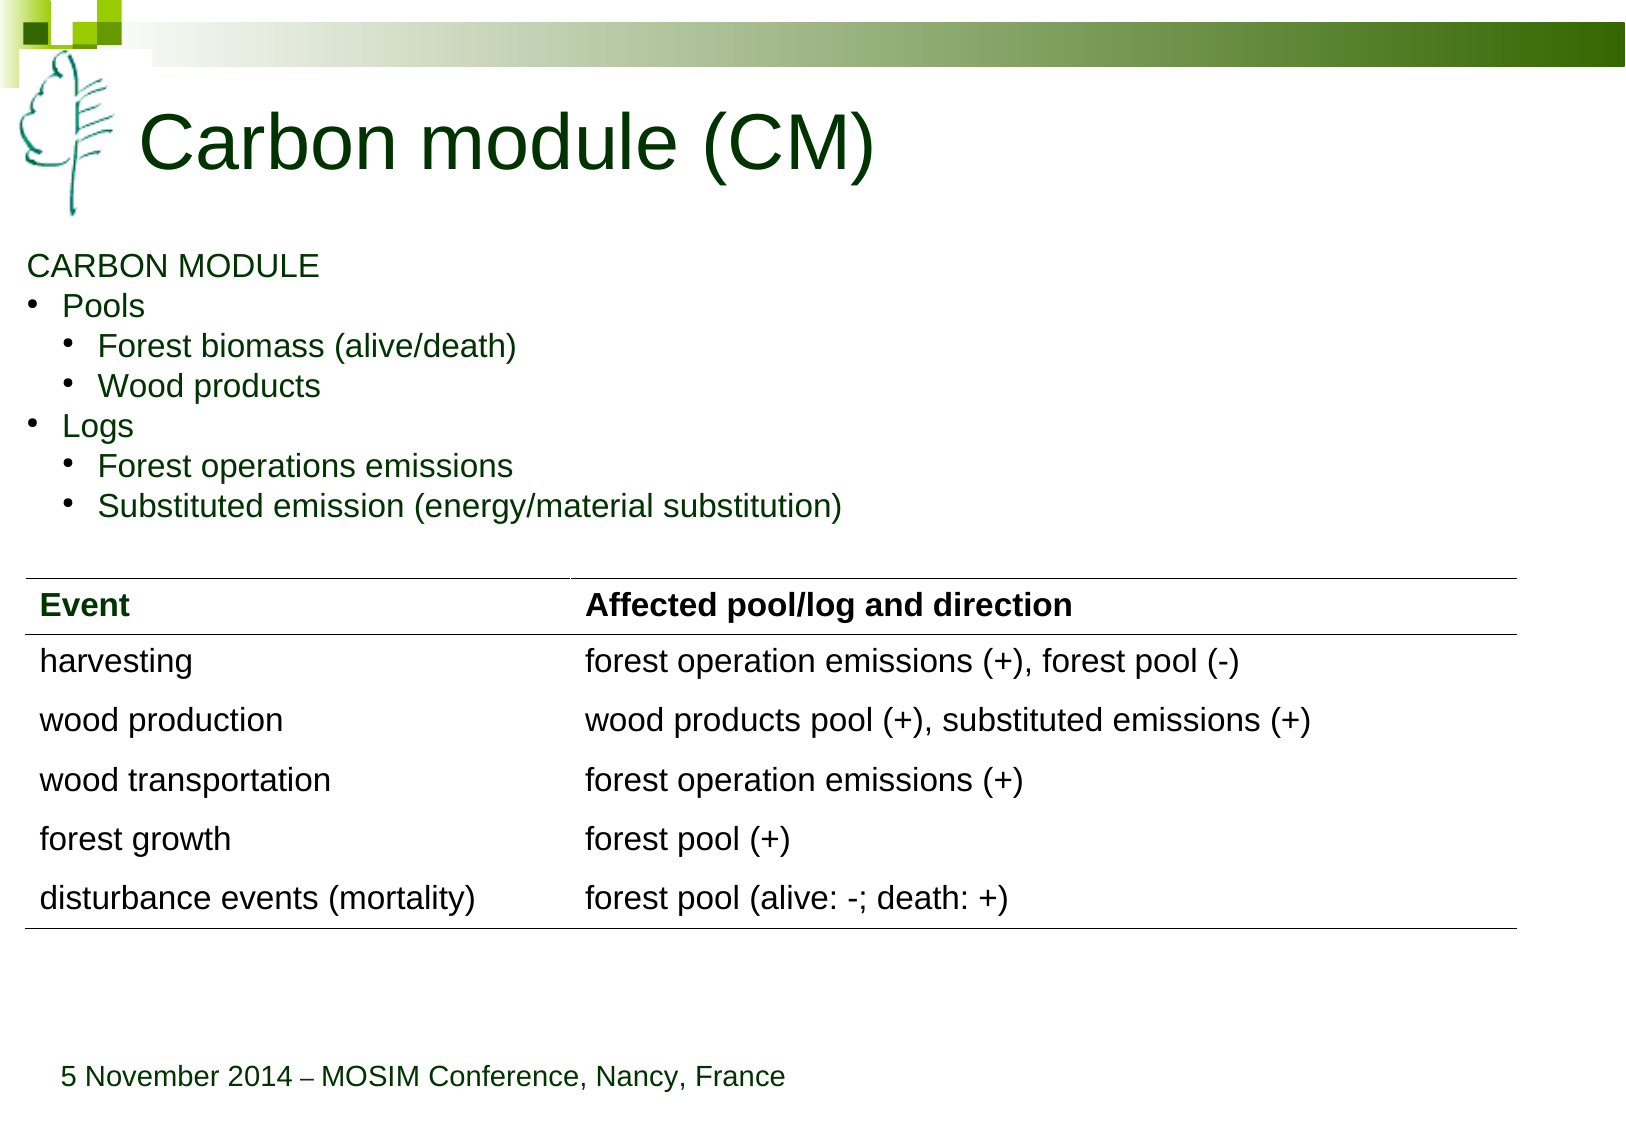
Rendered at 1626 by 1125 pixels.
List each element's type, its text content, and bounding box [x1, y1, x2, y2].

table_cell forest growth [26, 814, 570, 872]
table_cell forest pool (alive: -; death: +) [571, 873, 1517, 928]
table_header Event [26, 579, 570, 634]
table_cell wood products pool (+), substituted emissions (+) [571, 695, 1517, 753]
picture [19, 49, 152, 220]
table_cell disturbance events (mortality) [26, 873, 570, 928]
table_cell wood production [26, 695, 570, 753]
table_cell forest operation emissions (+) [571, 754, 1517, 813]
table_cell wood transportation [26, 754, 570, 813]
title Carbon module (CM) [123, 82, 1626, 194]
table_cell harvesting [26, 635, 570, 694]
table_cell forest pool (+) [571, 814, 1517, 872]
table_cell forest operation emissions (+), forest pool (-) [571, 635, 1517, 694]
text_box CARBON MODULE Pools Forest biomass (alive/death) Wood products Logs Forest operations emissions Substituted emission (energy/material substitution) [11, 237, 1512, 572]
table_header Affected pool/log and direction [571, 579, 1517, 634]
